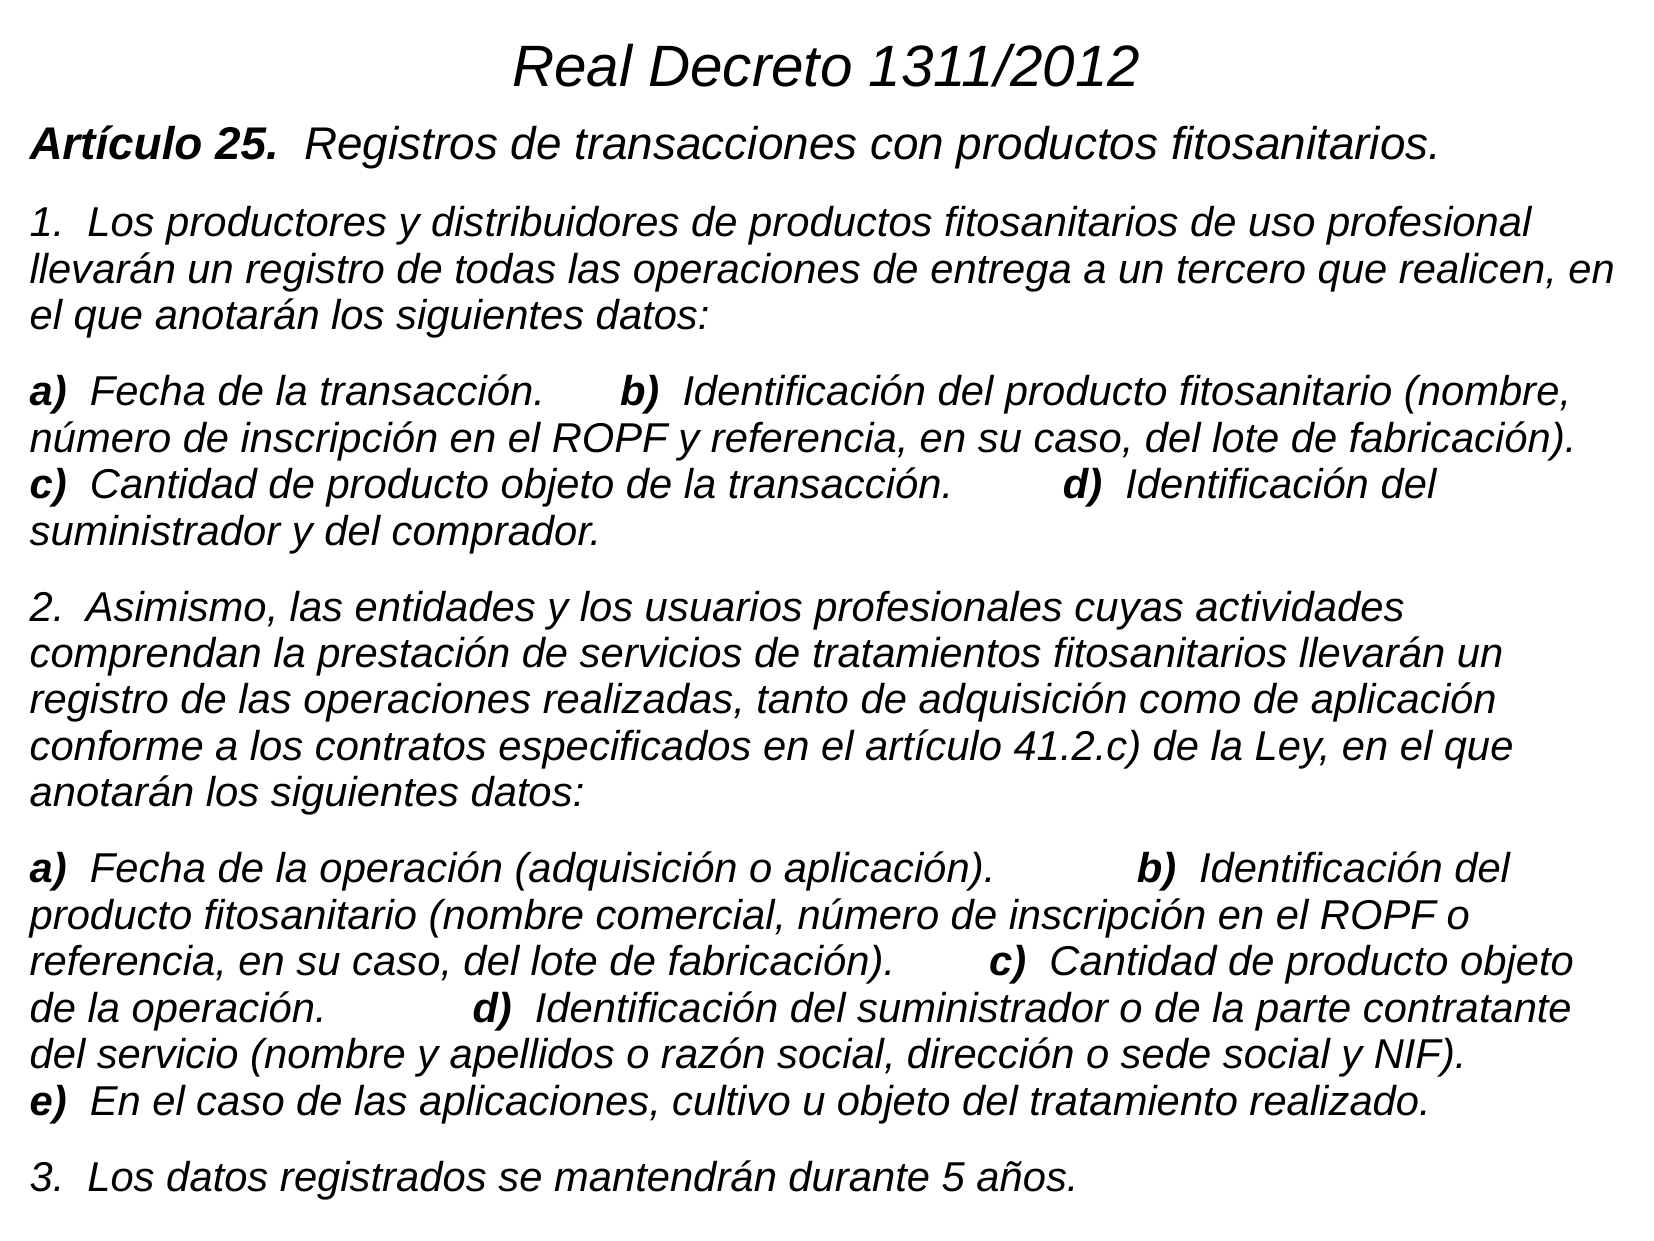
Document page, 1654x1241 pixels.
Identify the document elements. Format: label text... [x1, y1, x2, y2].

list Artículo 25. Registros de transacciones con productos fitosanitarios. 1. Los productores y distribuidores de productos fitosanitarios de uso profesional llevarán un registro de todas las operaciones de entrega a un tercero que realicen, en el que anotarán los siguientes datos: a) Fecha de la transacción. b) Identificación del producto fitosanitario (nombre, número de inscripción en el ROPF y referencia, en su caso, del lote de fabricación). c) Cantidad de producto objeto de la transacción. d) Identificación del suministrador y del comprador. 2. Asimismo, las entidades y los usuarios profesionales cuyas actividades comprendan la prestación de servicios de tratamientos fitosanitarios llevarán un registro de las operaciones realizadas, tanto de adquisición como de aplicación conforme a los contratos especificados en el artículo 41.2.c) de la Ley, en el que anotarán los siguientes datos: a) Fecha de la operación (adquisición o aplicación). b) Identificación del producto fitosanitario (nombre comercial, número de inscripción en el ROPF o referencia, en su caso, del lote de fabricación). c) Cantidad de producto objeto de la operación. d) Identificación del suministrador o de la parte contratante del servicio (nombre y apellidos o razón social, dirección o sede social y NIF). e) En el caso de las aplicaciones, cultivo u objeto del tratamiento realizado. 3. Los datos registrados se mantendrán durante 5 años. [29, 118, 1625, 1241]
title Real Decreto 1311/2012 [82, 31, 1571, 101]
